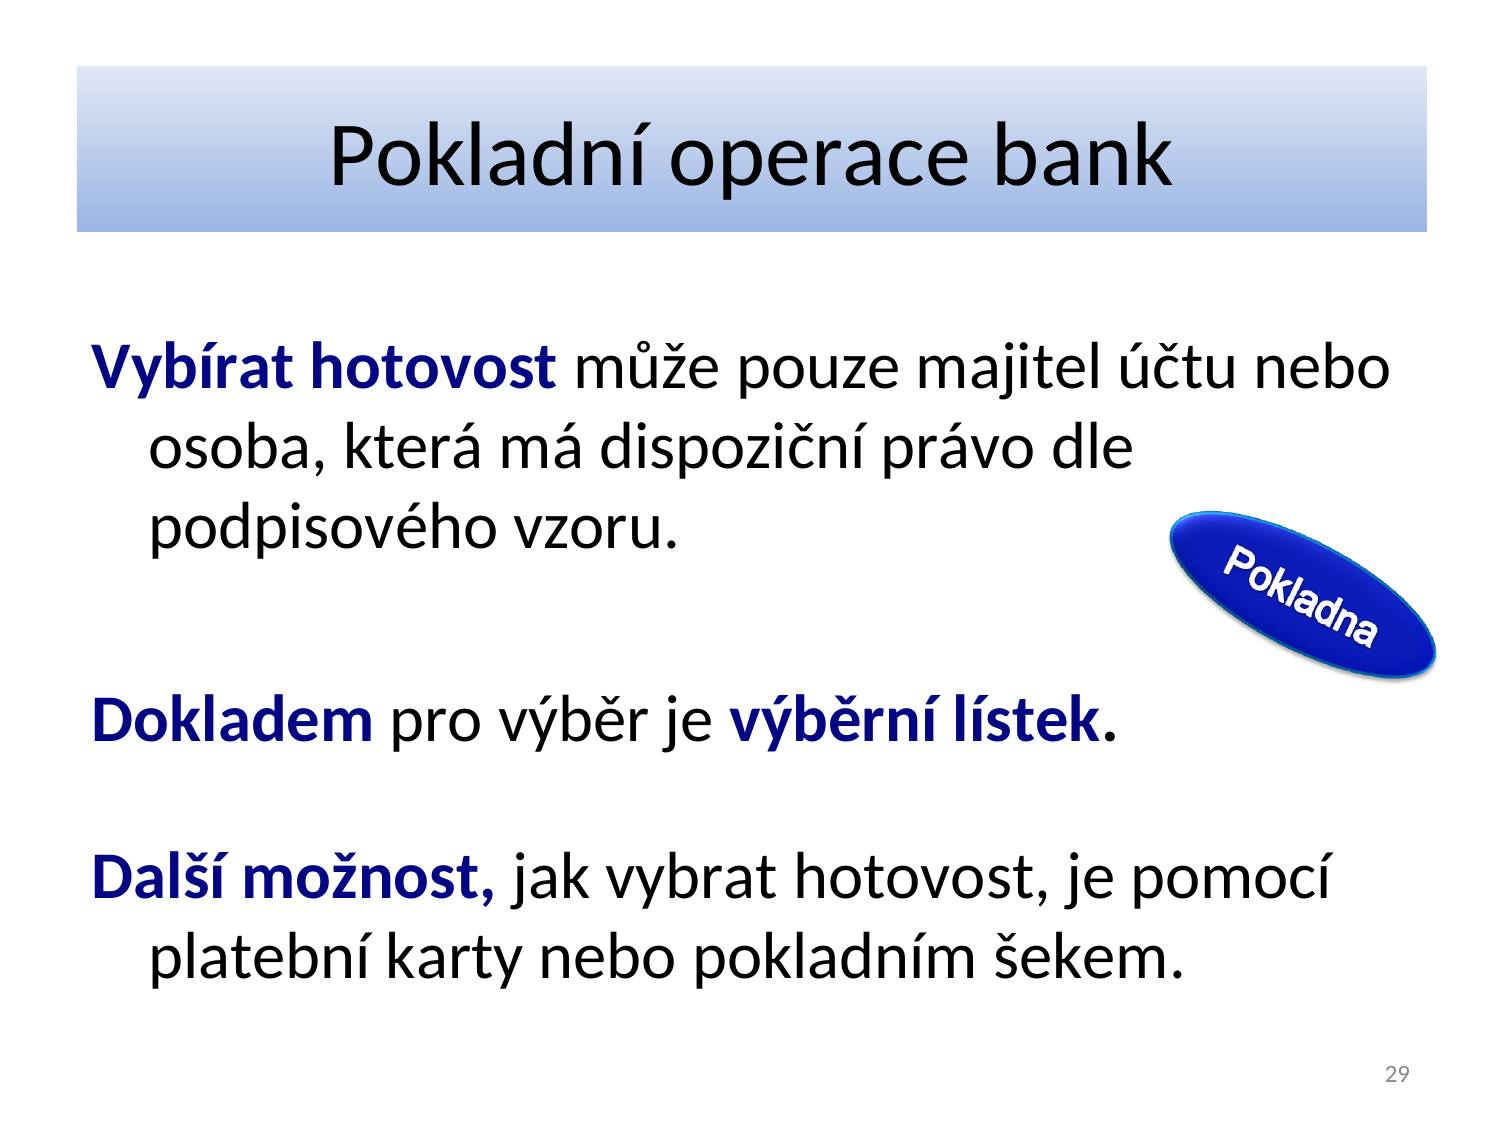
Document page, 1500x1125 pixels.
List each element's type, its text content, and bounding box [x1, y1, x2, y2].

list Vybírat hotovost může pouze majitel účtu nebo osoba, která má dispoziční právo dle podpisového vzoru. Dokladem pro výběr je výběrní lístek. Další možnost, jak vybrat hotovost, je pomocí platební karty nebo pokladním šekem. [76, 314, 1427, 1000]
title Pokladní operace bank [76, 66, 1427, 232]
picture [1163, 503, 1442, 688]
text_box <číslo> [1074, 1042, 1426, 1103]
